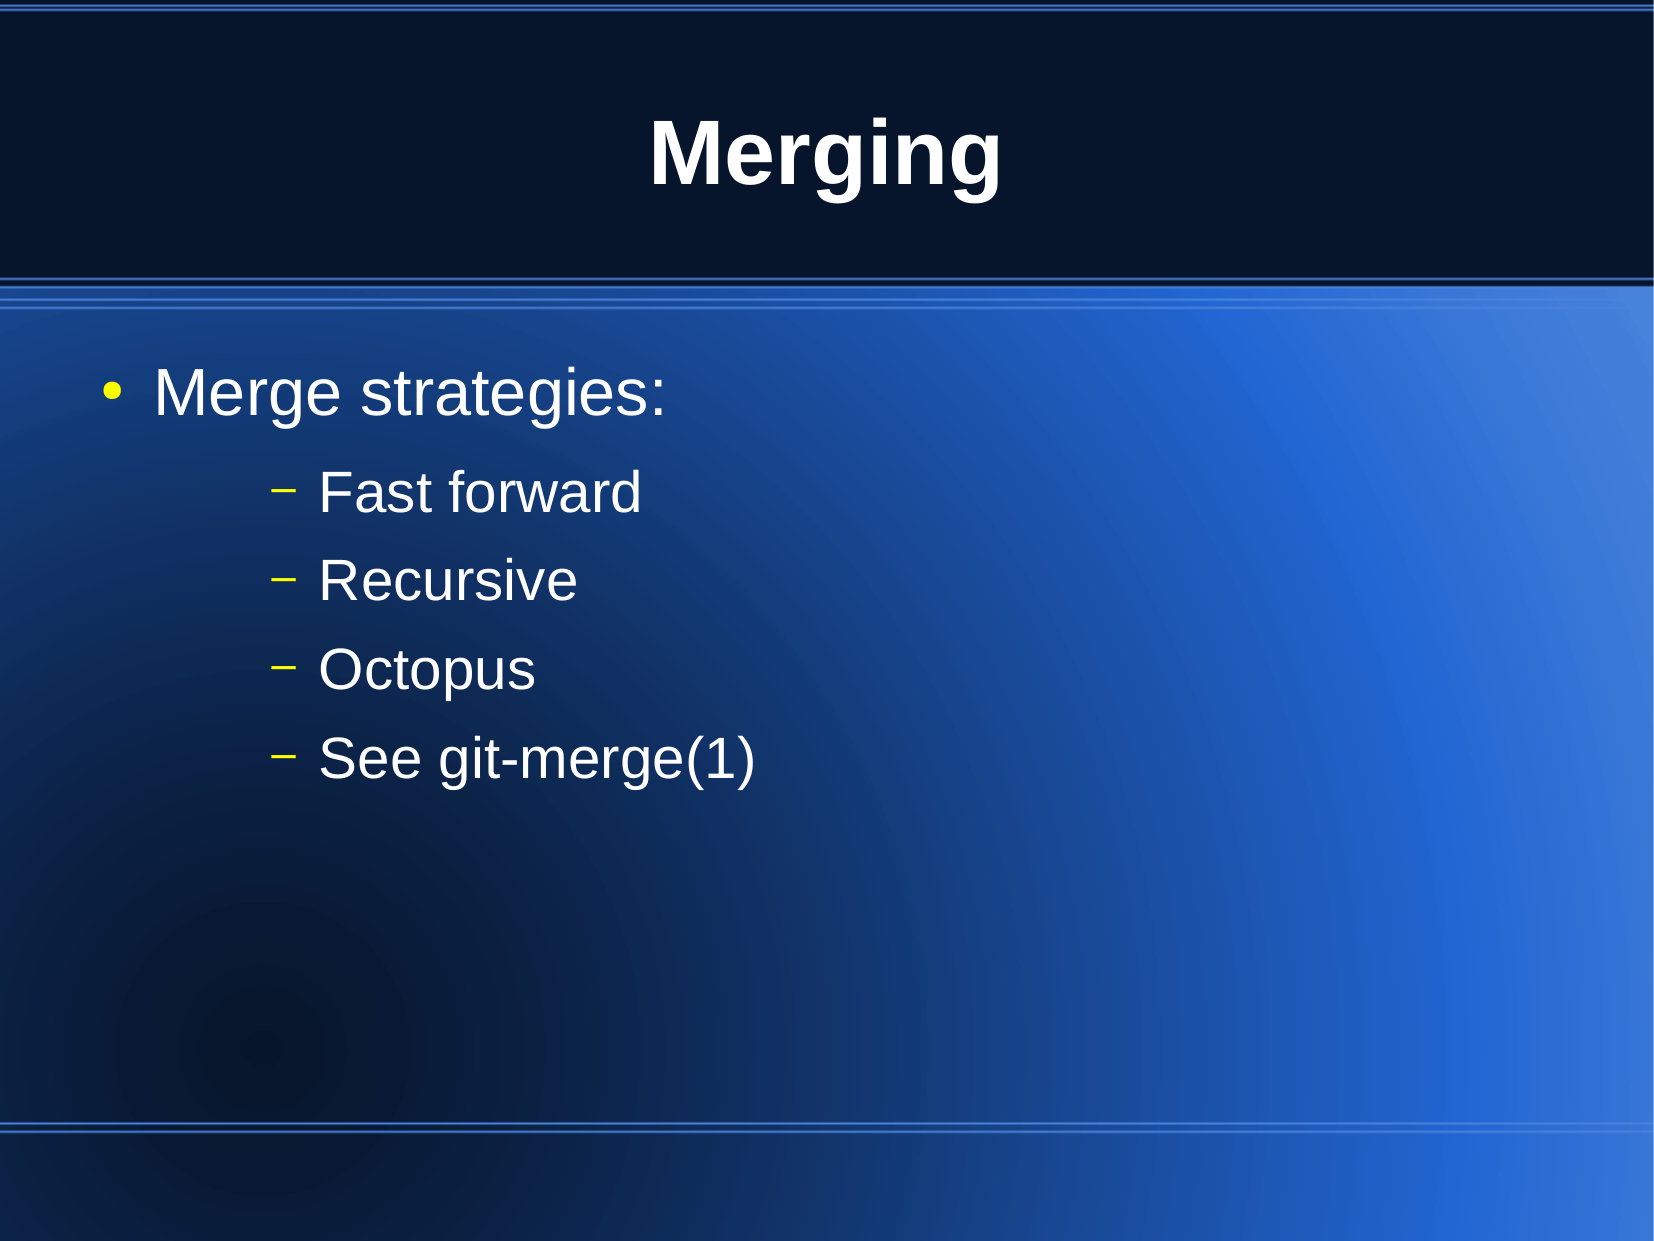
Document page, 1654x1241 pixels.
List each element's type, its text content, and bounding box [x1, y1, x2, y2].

title Merging [82, 56, 1571, 250]
list Merge strategies: Fast forward Recursive Octopus See git-merge(1) [82, 355, 1571, 1043]
picture [0, 0, 1654, 1241]
